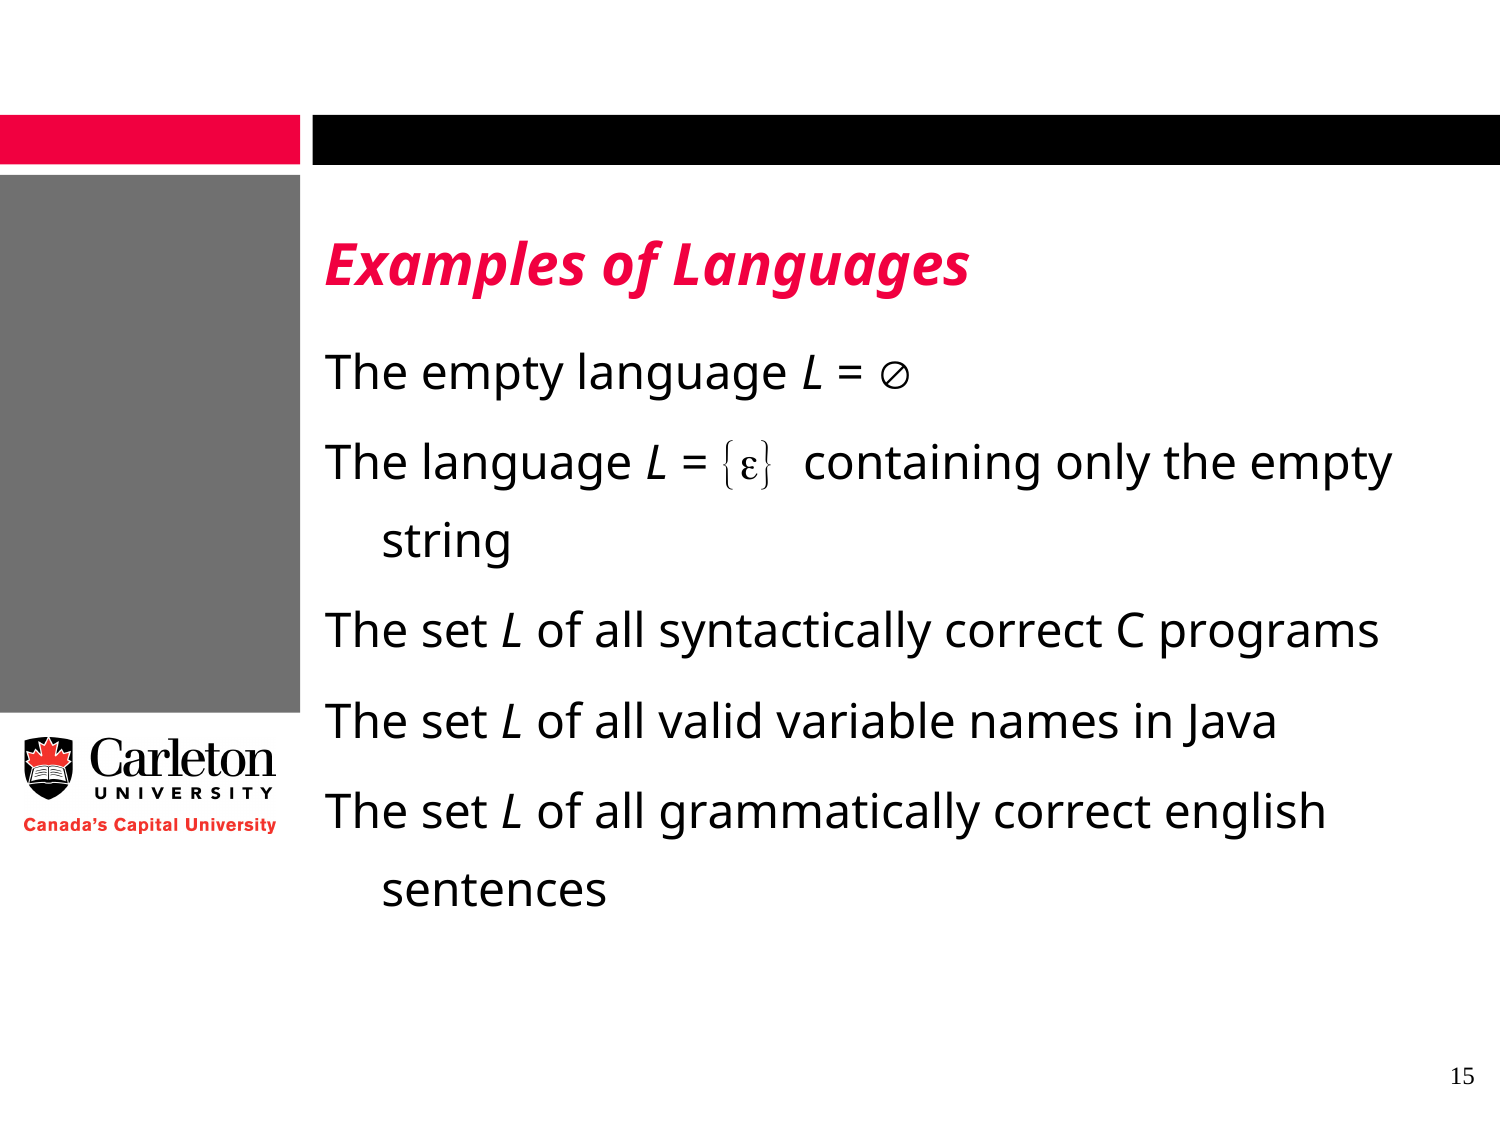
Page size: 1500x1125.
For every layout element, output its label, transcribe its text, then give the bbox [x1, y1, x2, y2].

list The empty language L =  The language L = {} containing only the empty string The set L of all syntactically correct C programs The set L of all valid variable names in Java The set L of all grammatically correct english sentences [324, 324, 1450, 1036]
picture [24, 737, 276, 834]
title Examples of Languages [324, 194, 1450, 324]
